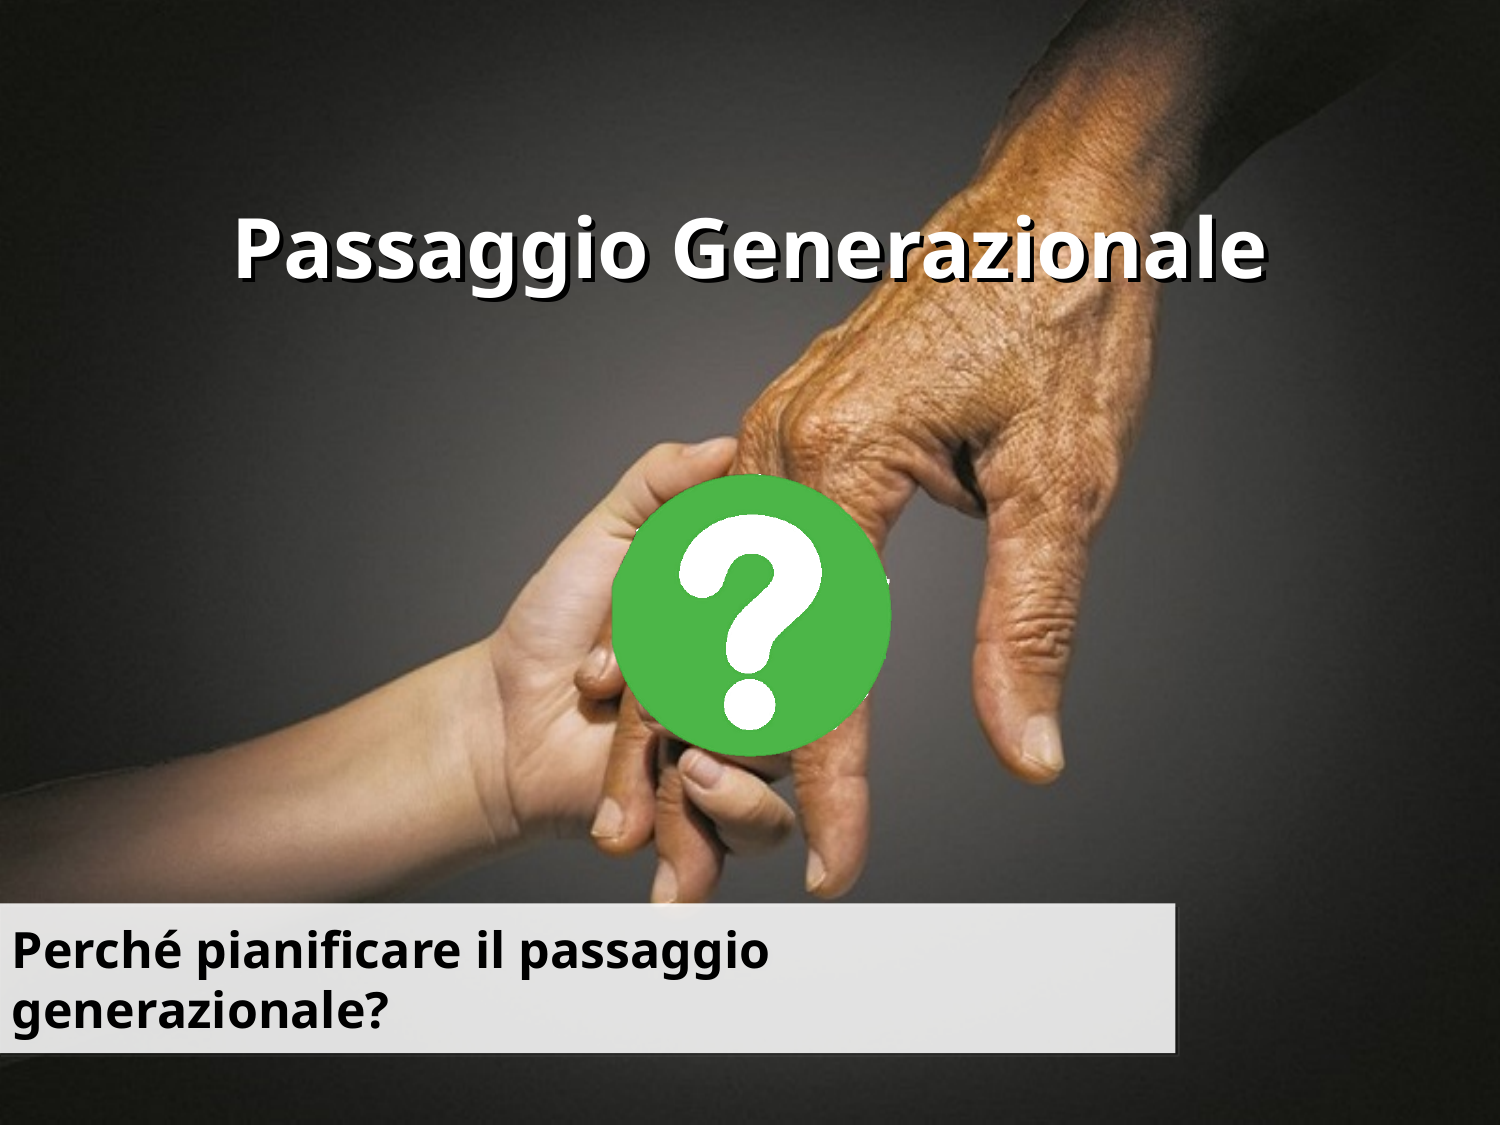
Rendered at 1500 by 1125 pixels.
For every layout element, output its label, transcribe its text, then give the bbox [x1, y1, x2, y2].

picture [0, 0, 1500, 1125]
text_box Passaggio Generazionale [85, 187, 1415, 304]
text_box Perché pianificare il passaggio generazionale? [0, 903, 1175, 1053]
